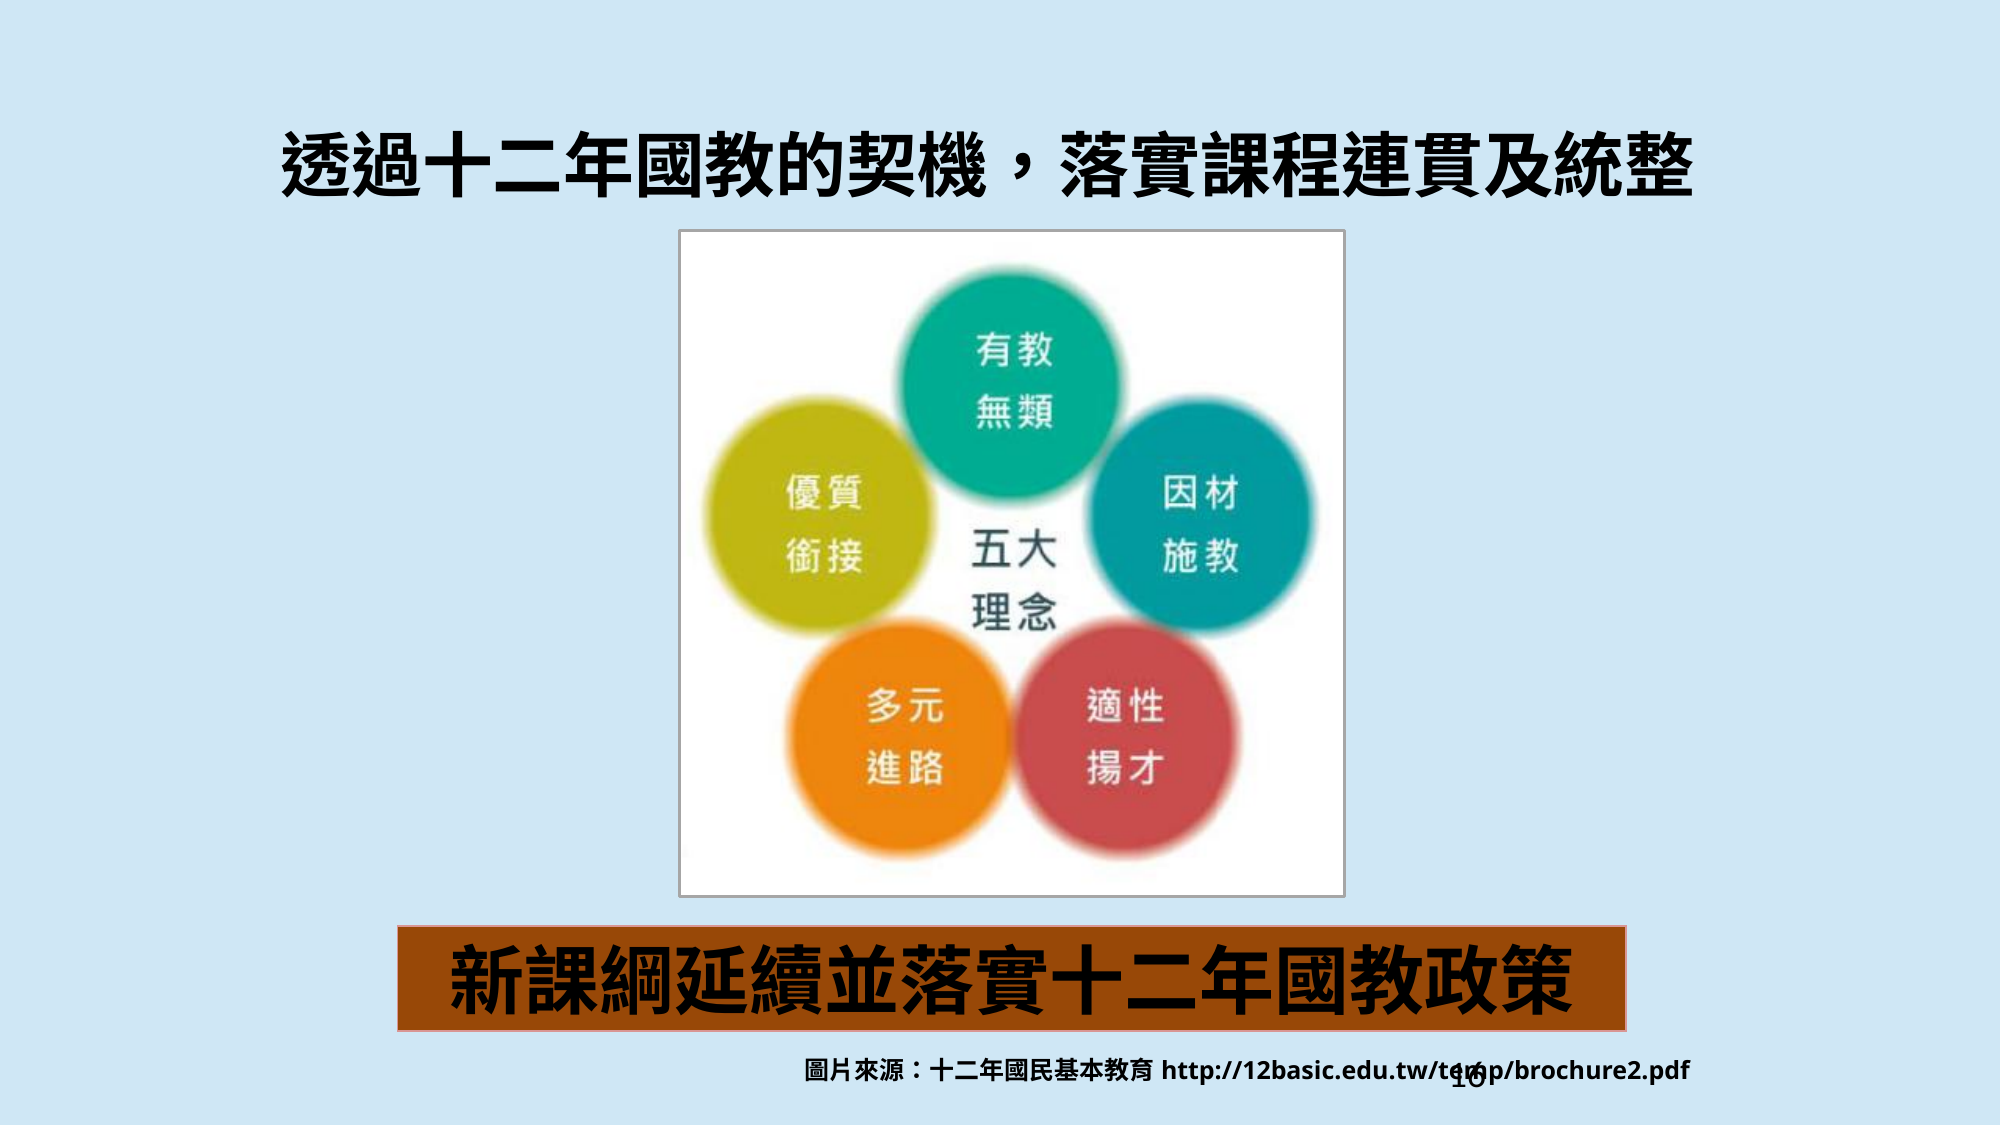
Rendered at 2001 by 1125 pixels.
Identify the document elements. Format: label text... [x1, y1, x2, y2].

title [99, 45, 1900, 233]
slide_number <編號> [1433, 1042, 1900, 1103]
text_box 新課綱延續並落實十二年國教政策 [397, 926, 1626, 1031]
picture [681, 233, 1343, 895]
text_box 圖片來源：十二年國民基本教育http://12basic.edu.tw/temp/brochure2.pdf [745, 1046, 1750, 1092]
